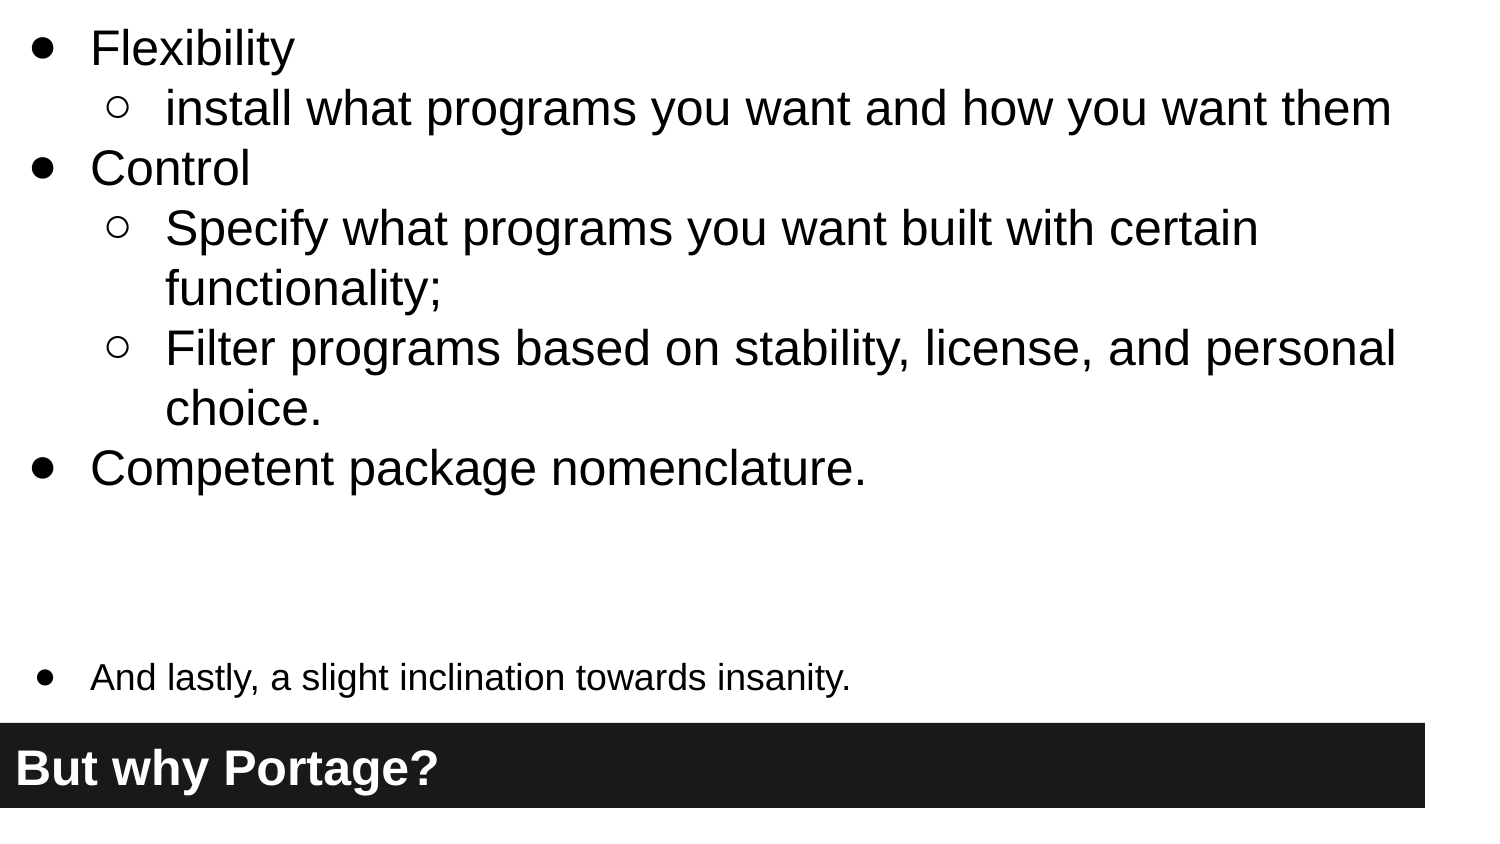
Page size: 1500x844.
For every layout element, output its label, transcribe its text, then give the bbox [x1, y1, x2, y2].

text_box Flexibility install what programs you want and how you want them Control Specify what programs you want built with certain functionality; Filter programs based on stability, license, and personal choice. Competent package nomenclature. [0, 0, 1425, 502]
text_box And lastly, a slight inclination towards insanity. [0, 637, 1425, 723]
list But why Portage? [0, 723, 1425, 808]
